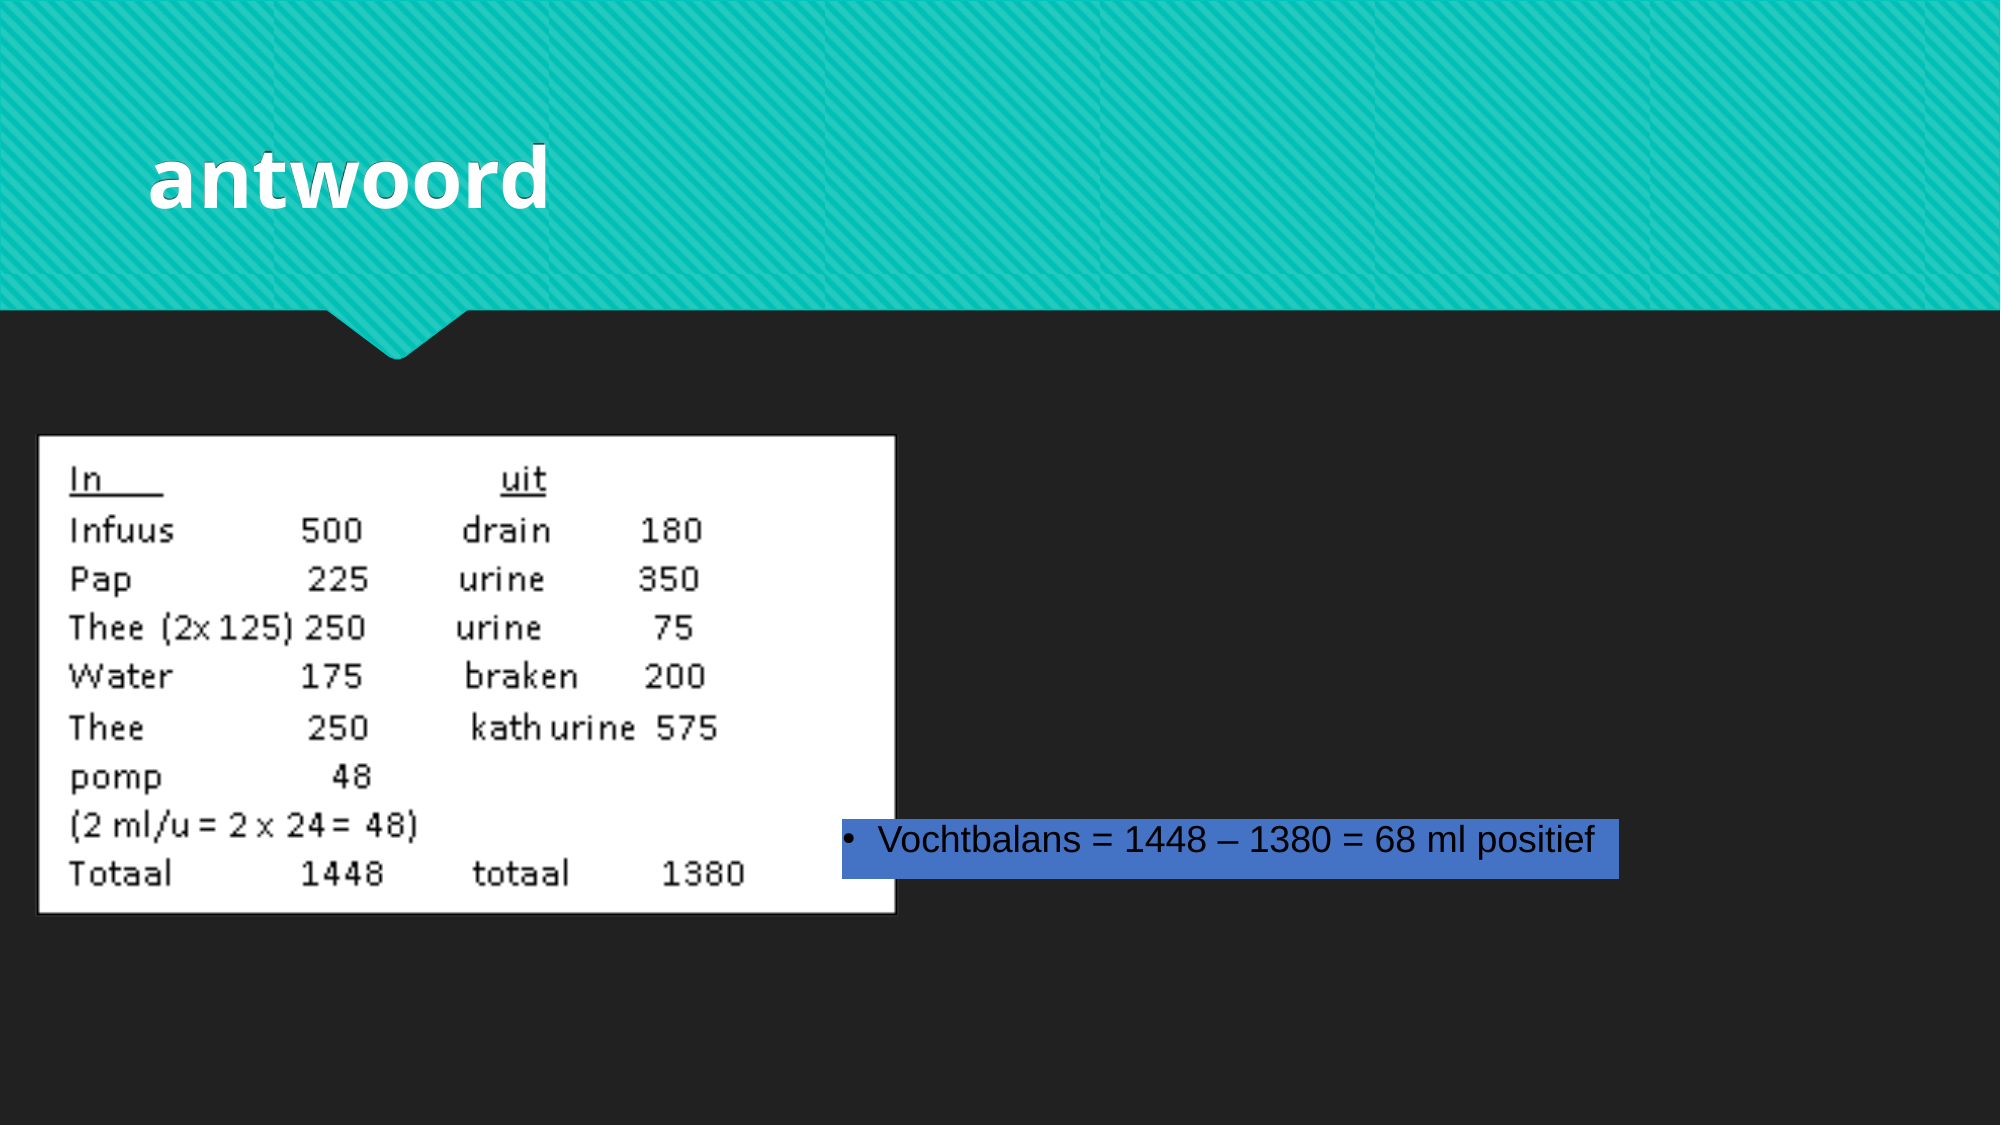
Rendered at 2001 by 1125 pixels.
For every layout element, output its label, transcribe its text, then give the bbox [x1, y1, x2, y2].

title antwoord [132, 73, 1868, 233]
table_header Vochtbalans = 1448 – 1380 = 68 ml positief [842, 819, 1619, 879]
picture [34, 434, 902, 920]
